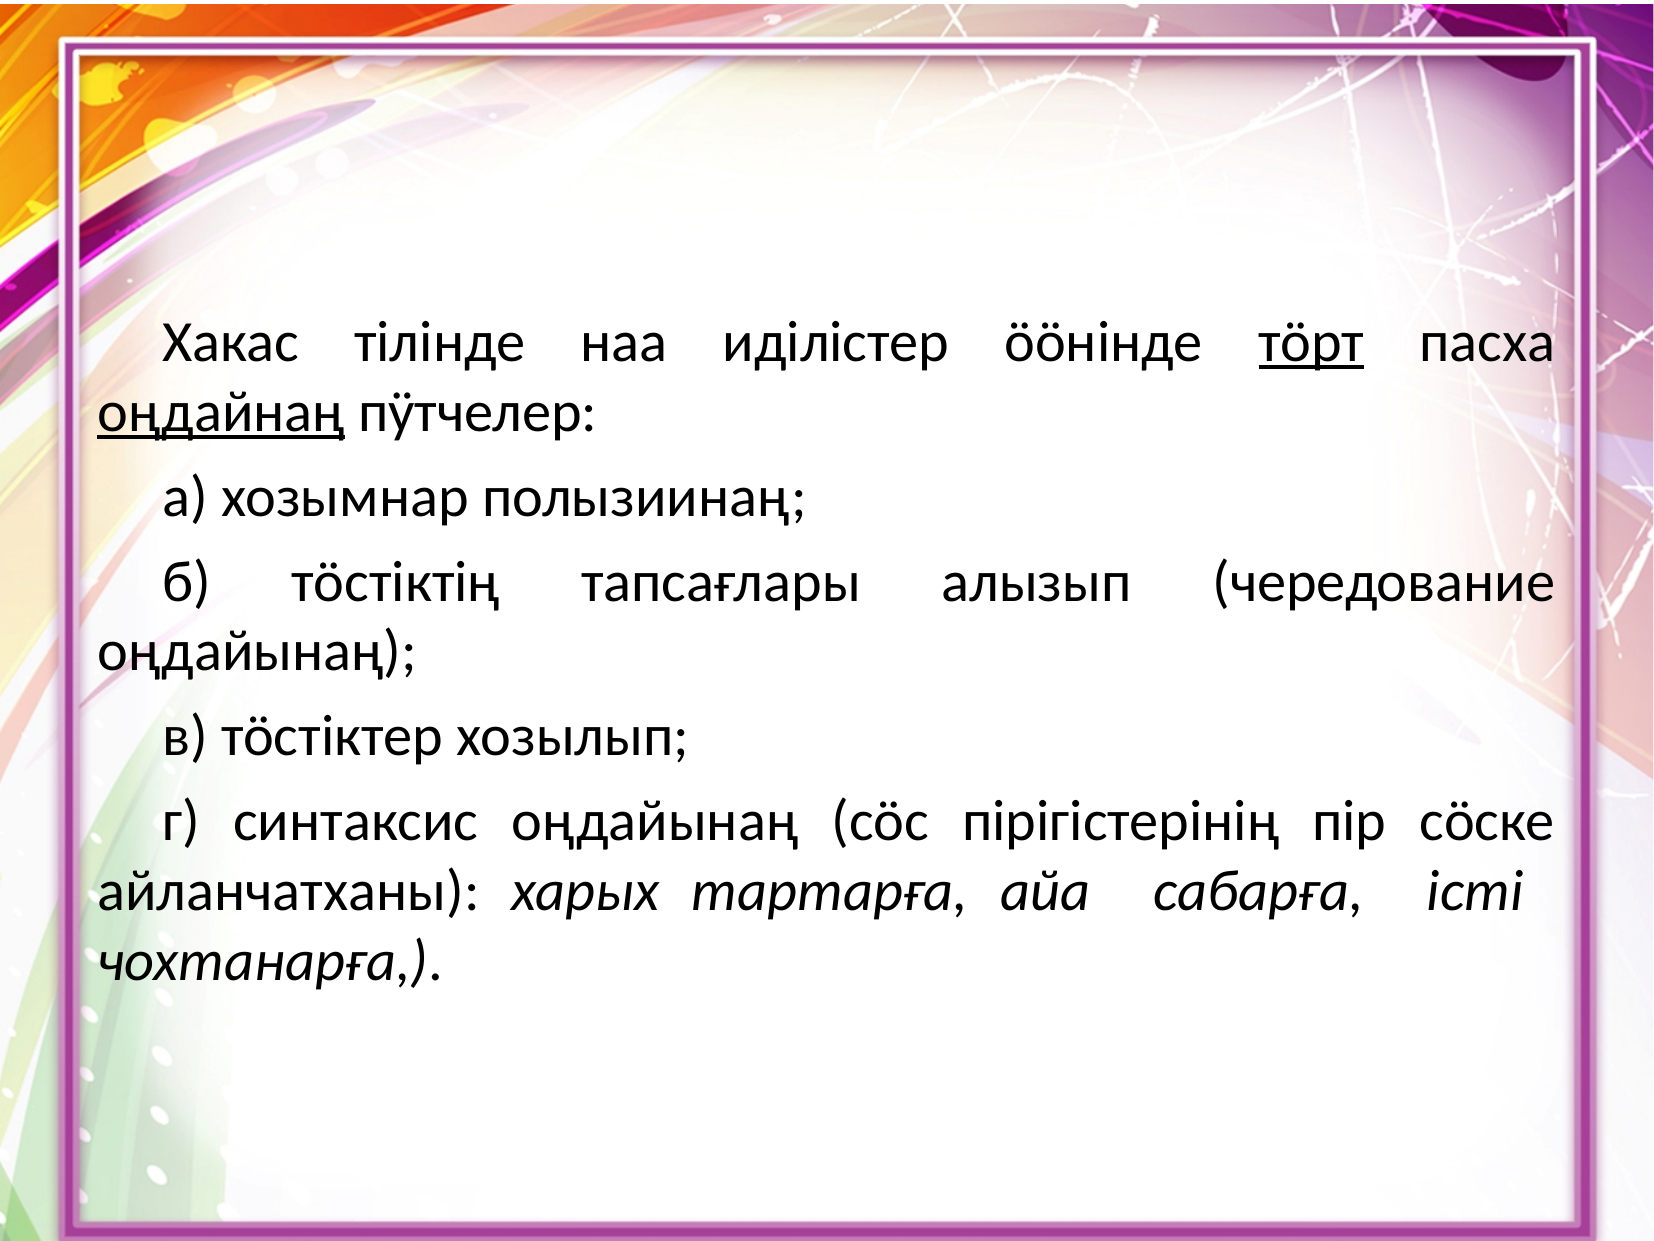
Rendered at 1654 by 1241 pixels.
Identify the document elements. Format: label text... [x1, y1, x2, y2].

text_box Хакас тiлiнде наа идiлiстер ӧӧнiнде тӧрт пасха оңдайнаң пӱтчелер: а) хозымнар полызиинаң; б) тӧстiктiң тапсағлары алызып (чередование оңдайынаң); в) тӧстiктер хозылып; г) синтаксис оңдайынаң (сӧс пiрiгiстерiнiң пiр сӧске айланчатханы): харых тартарға, айа сабарға, iстi чохтанарға,). [82, 295, 1571, 996]
picture [0, 4, 1654, 1241]
